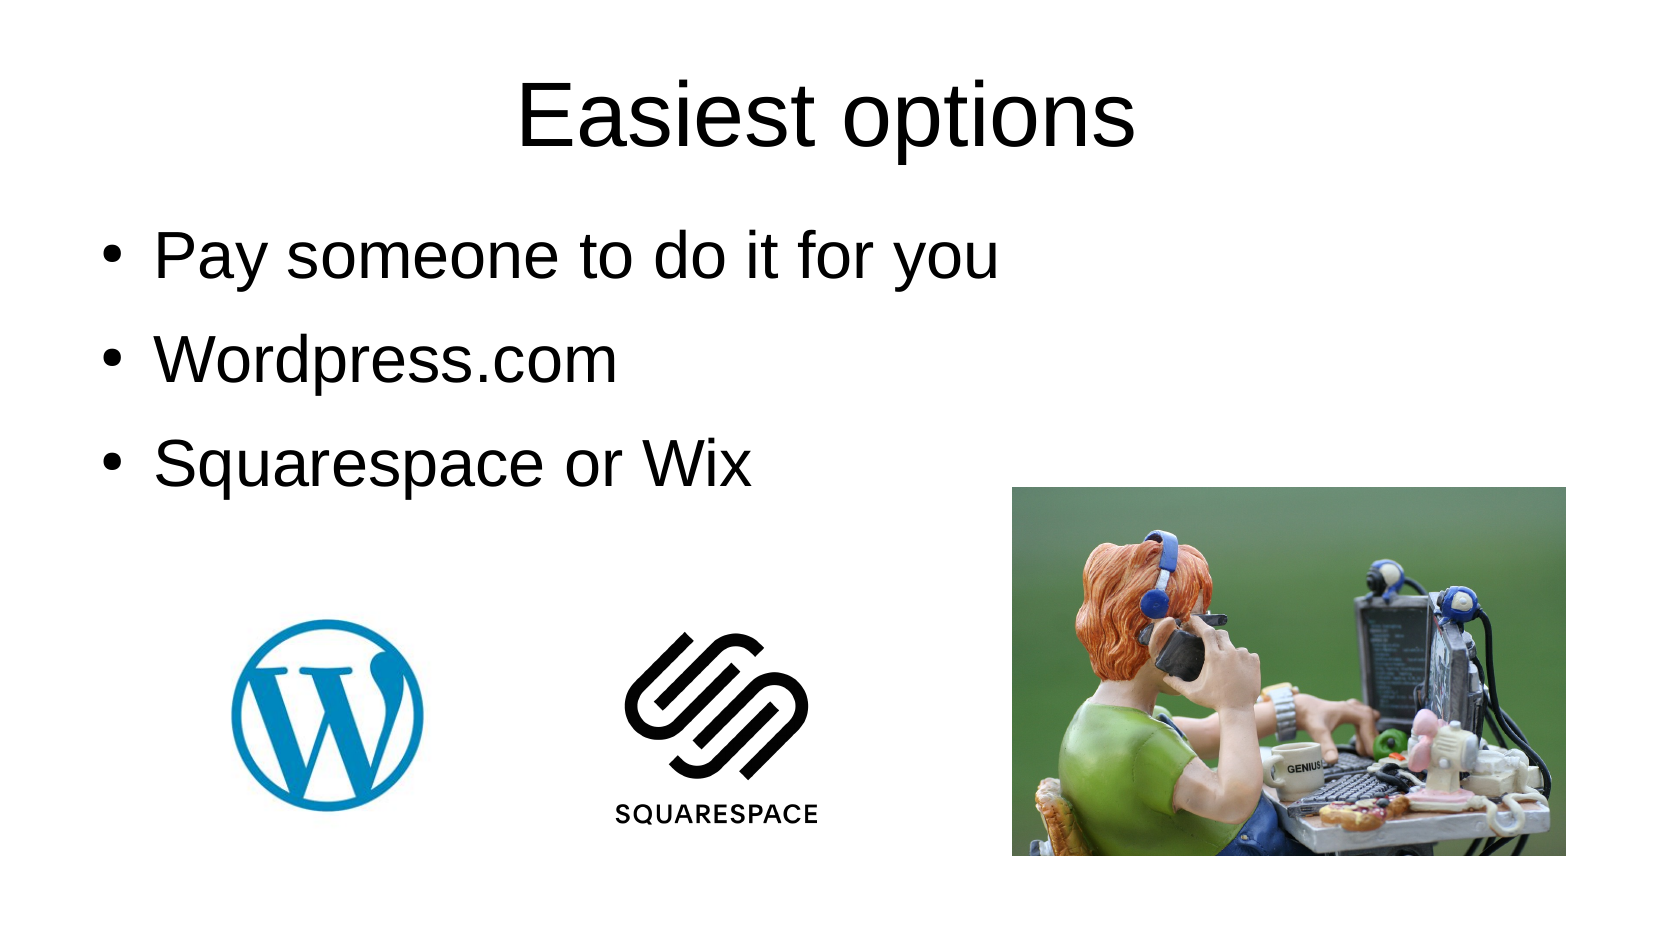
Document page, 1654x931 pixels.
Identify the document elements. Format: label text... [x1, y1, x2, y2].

list Pay someone to do it for you Wordpress.com Squarespace or Wix [82, 217, 1571, 758]
picture [82, 562, 908, 894]
title Easiest options [82, 37, 1571, 193]
picture [1012, 487, 1566, 856]
